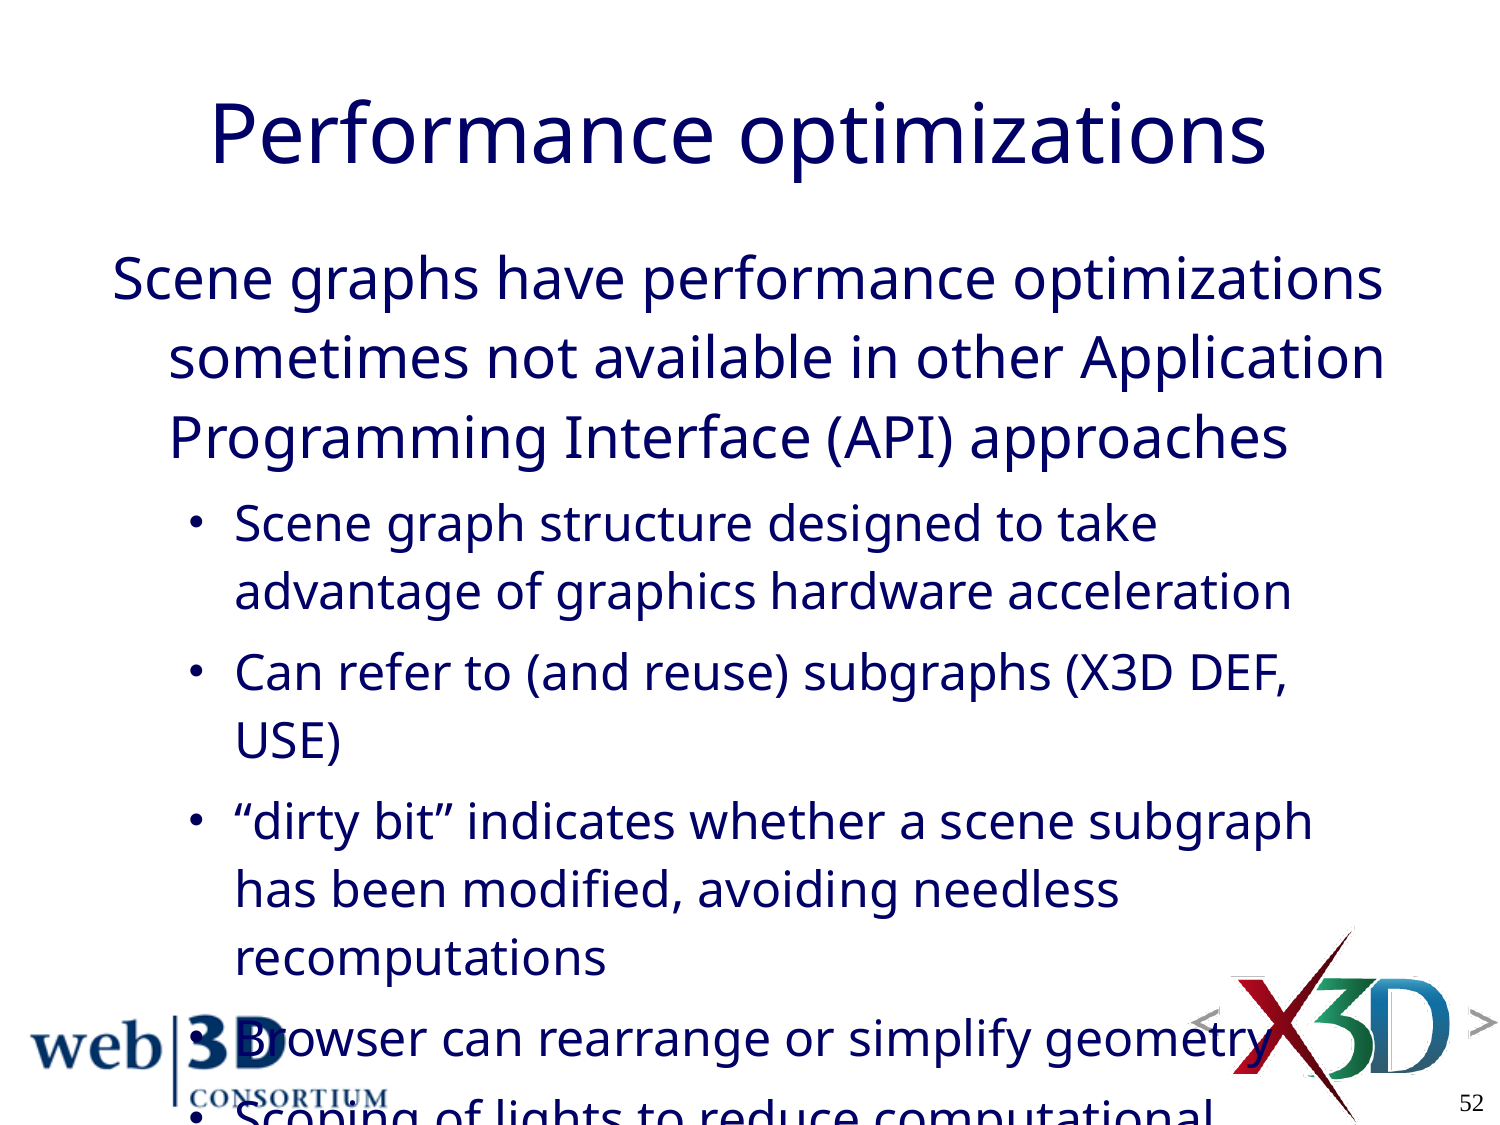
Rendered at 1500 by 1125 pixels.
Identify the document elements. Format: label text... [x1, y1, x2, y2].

list Scene graphs have performance optimizations sometimes not available in other Application Programming Interface (API) approaches Scene graph structure designed to take advantage of graphics hardware acceleration Can refer to (and reuse) subgraphs (X3D DEF, USE) “dirty bit” indicates whether a scene subgraph has been modified, avoiding needless recomputations Browser can rearrange or simplify geometry Scoping of lights to reduce computational impact Widely repeated interchange patterns [112, 237, 1388, 1006]
picture [1187, 926, 1500, 1125]
picture [325, 1113, 338, 1118]
picture [1187, 1032, 1201, 1040]
picture [12, 998, 413, 1118]
picture [1187, 1113, 1194, 1121]
title Performance optimizations [112, 44, 1388, 218]
picture [293, 1113, 307, 1118]
picture [369, 1113, 381, 1118]
picture [398, 1113, 411, 1118]
